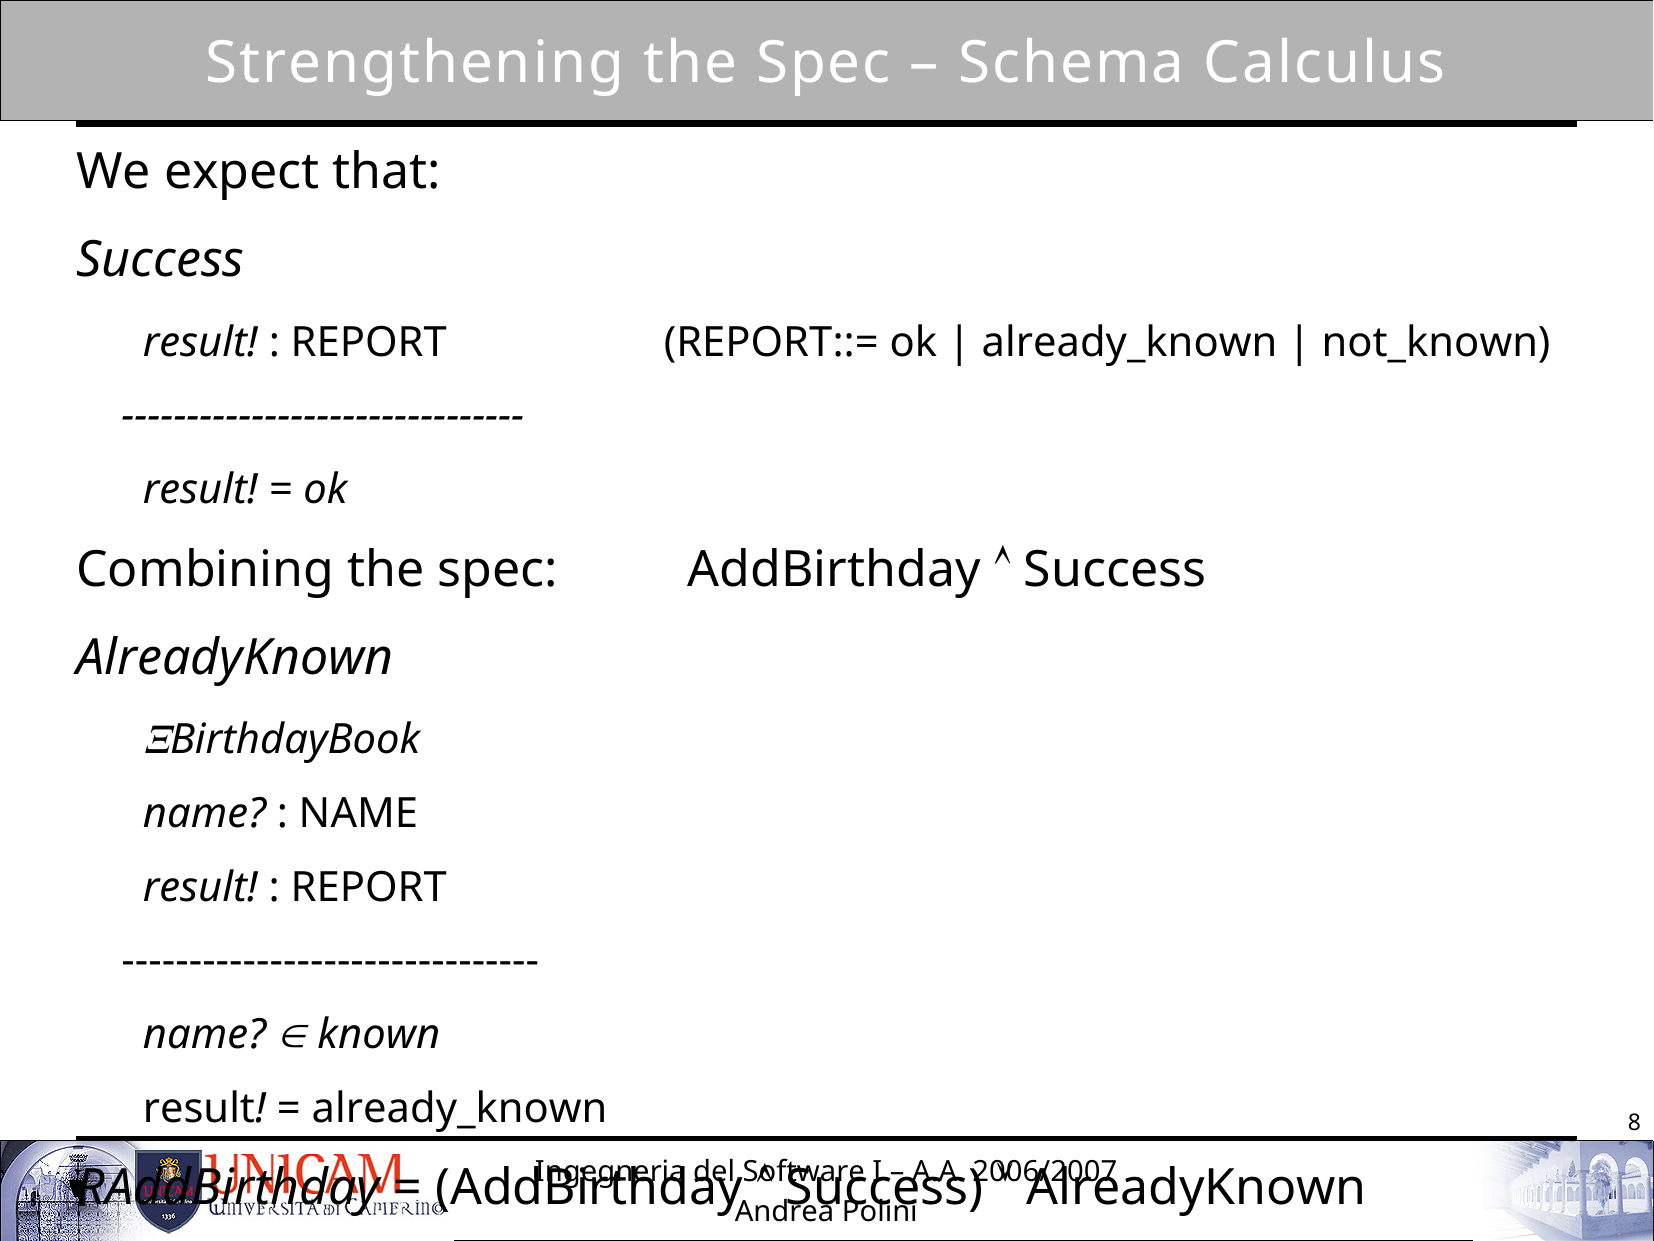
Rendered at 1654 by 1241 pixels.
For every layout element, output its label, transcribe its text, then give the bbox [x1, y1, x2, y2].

picture [1473, 1141, 1654, 1241]
picture [0, 1141, 454, 1241]
title Strengthening the Spec – Schema Calculus [0, 0, 1653, 121]
list We expect that: Success result! : REPORT (REPORT::= ok | already_known | not_known) ------------------------------- result! = ok Combining the spec: AddBirthday  Success AlreadyKnown BirthdayBook name? : NAME result! : REPORT ------------------------------- name?  known result! = already_known RAddBirthday = (AddBirthday  Success)  AlreadyKnown [76, 135, 1577, 1143]
